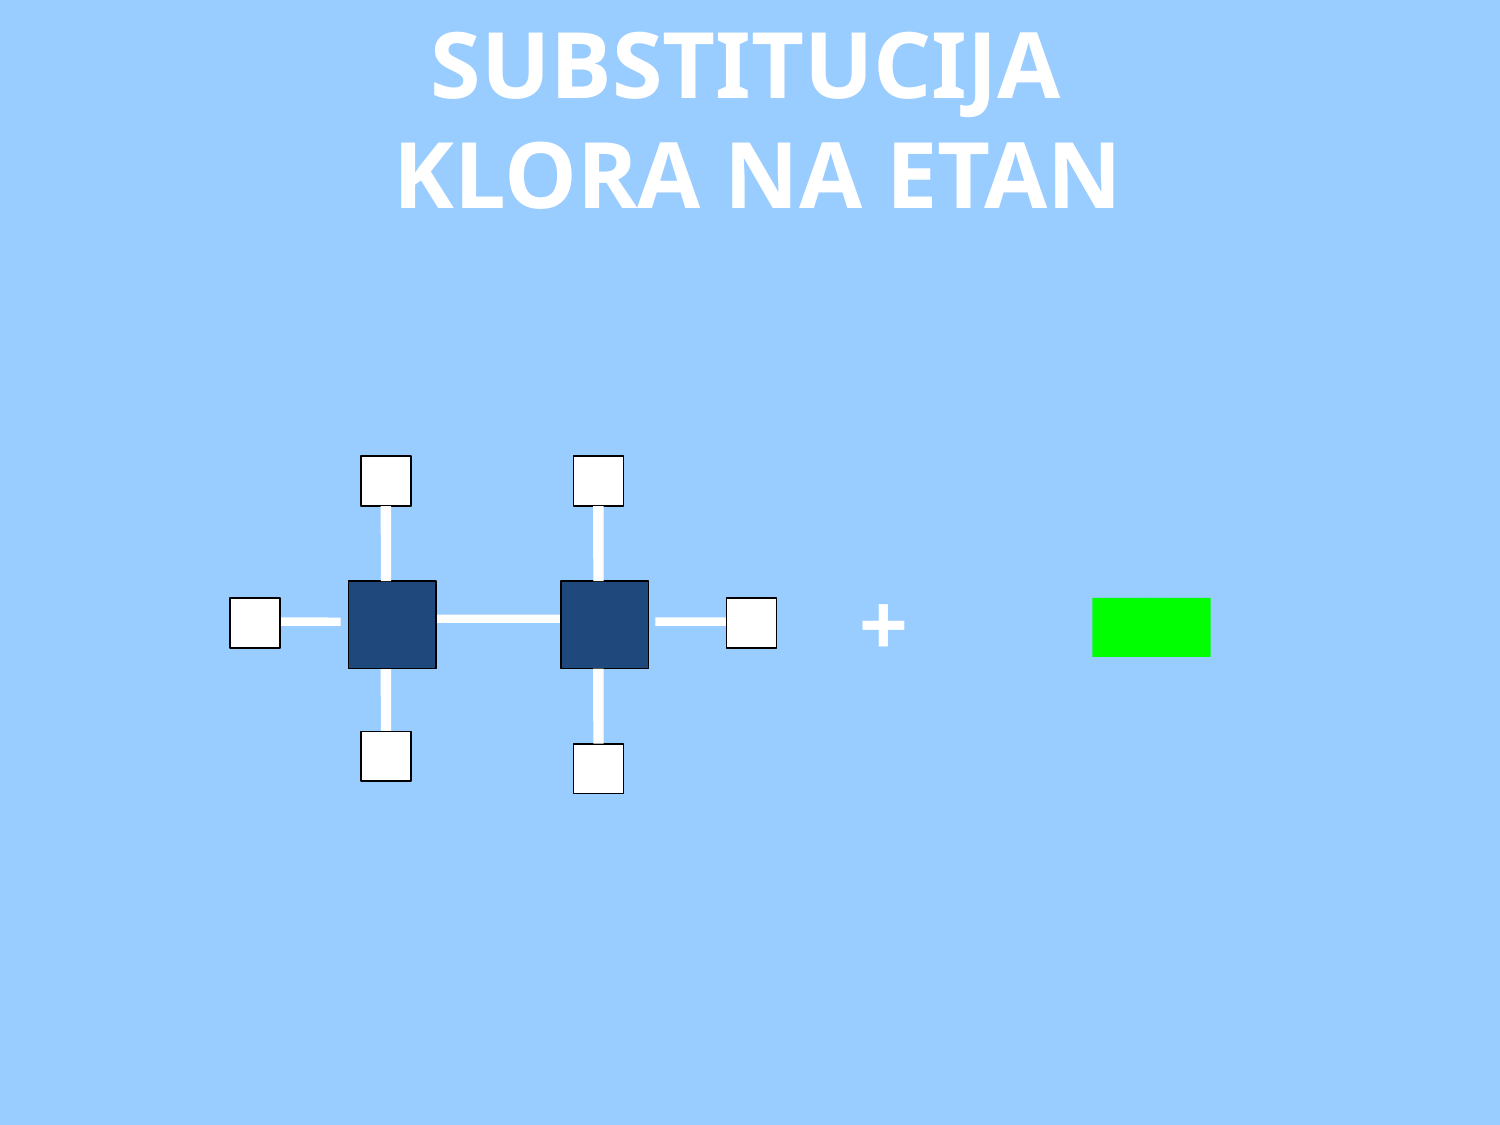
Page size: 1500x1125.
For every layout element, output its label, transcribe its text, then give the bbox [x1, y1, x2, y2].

text_box [360, 456, 411, 507]
text_box [360, 731, 411, 782]
text_box [348, 581, 436, 669]
text_box [1092, 597, 1211, 657]
text_box [726, 597, 777, 648]
text_box [573, 743, 624, 794]
text_box [560, 581, 649, 669]
text_box + [834, 562, 934, 678]
text_box SUBSTITUCIJA KLORA NA ETAN [348, 0, 1168, 235]
text_box [573, 456, 624, 507]
text_box [230, 597, 281, 648]
